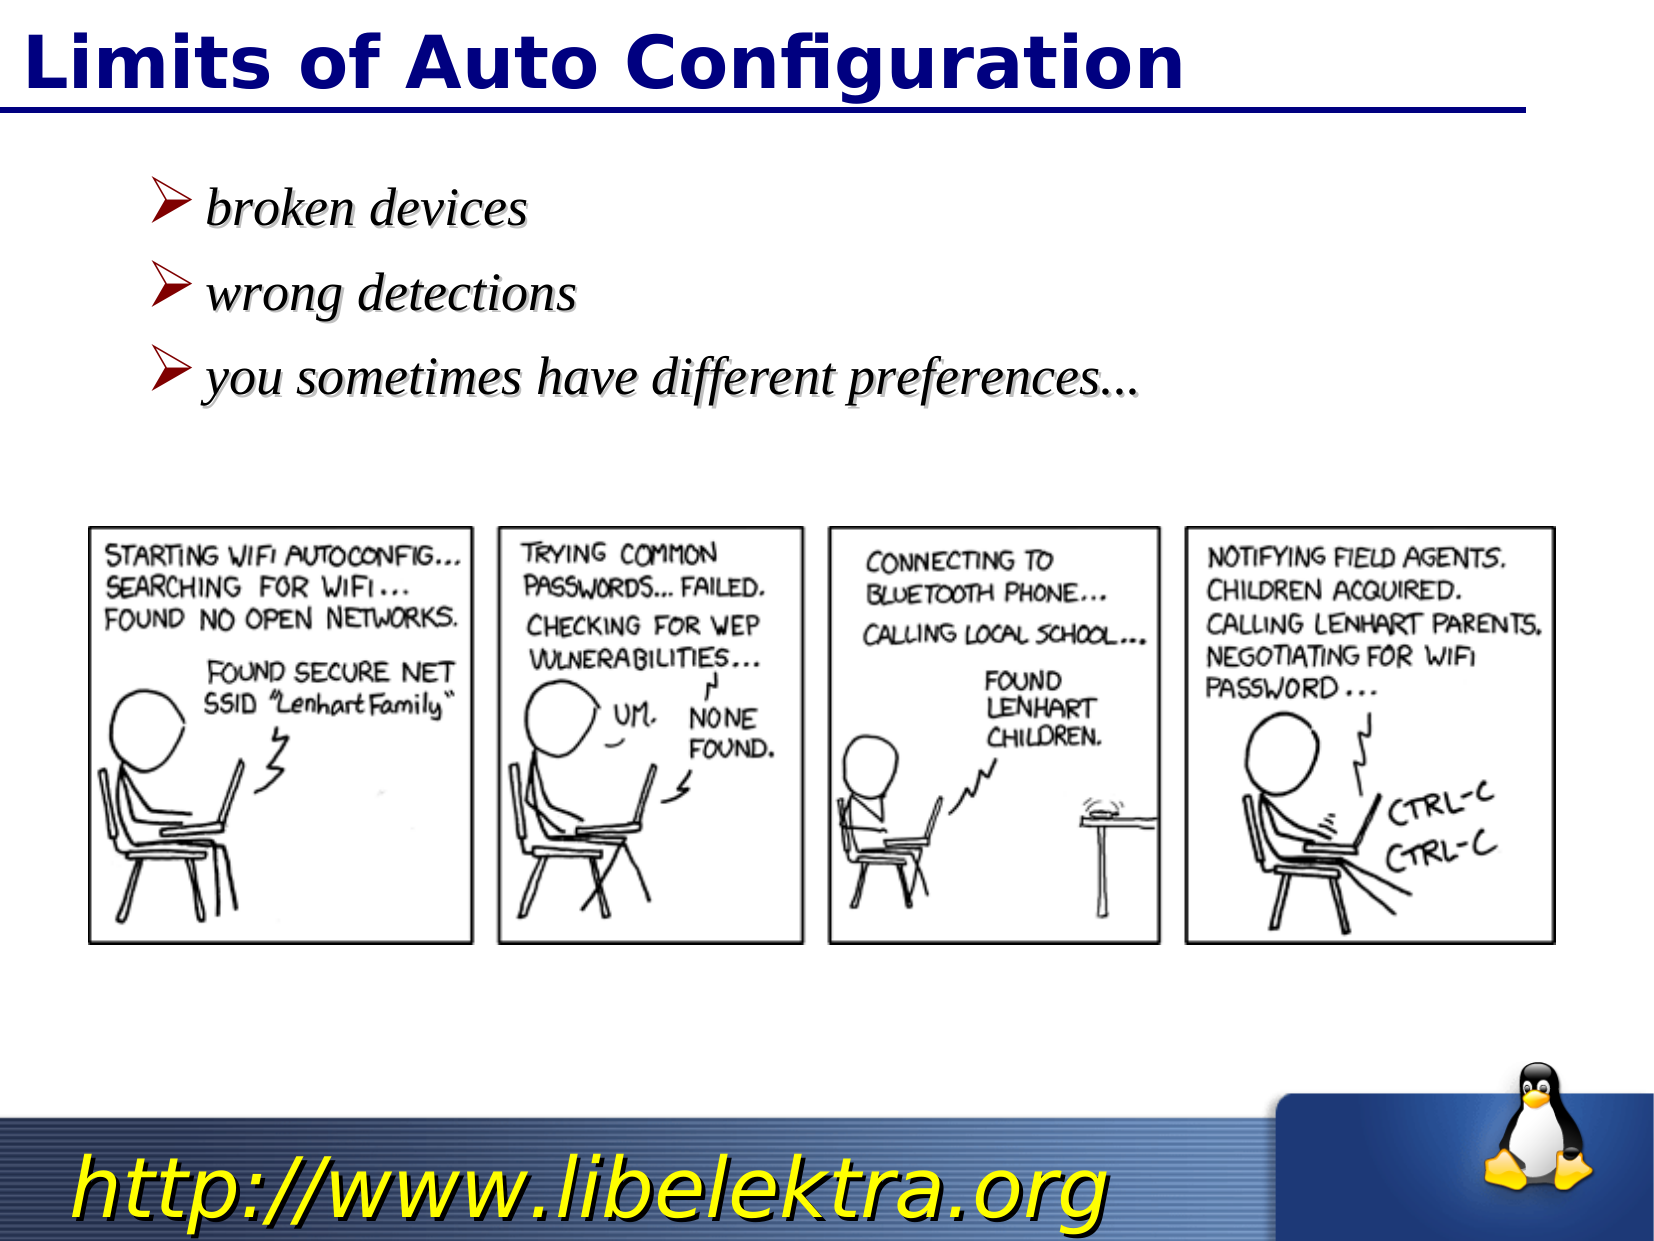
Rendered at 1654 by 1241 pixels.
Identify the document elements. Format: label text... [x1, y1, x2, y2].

text_box Limits of Auto Configuration [22, 14, 1611, 111]
list broken devices wrong detections you sometimes have different preferences... [131, 166, 1447, 591]
picture [0, 1061, 1654, 1241]
picture [88, 526, 1556, 945]
